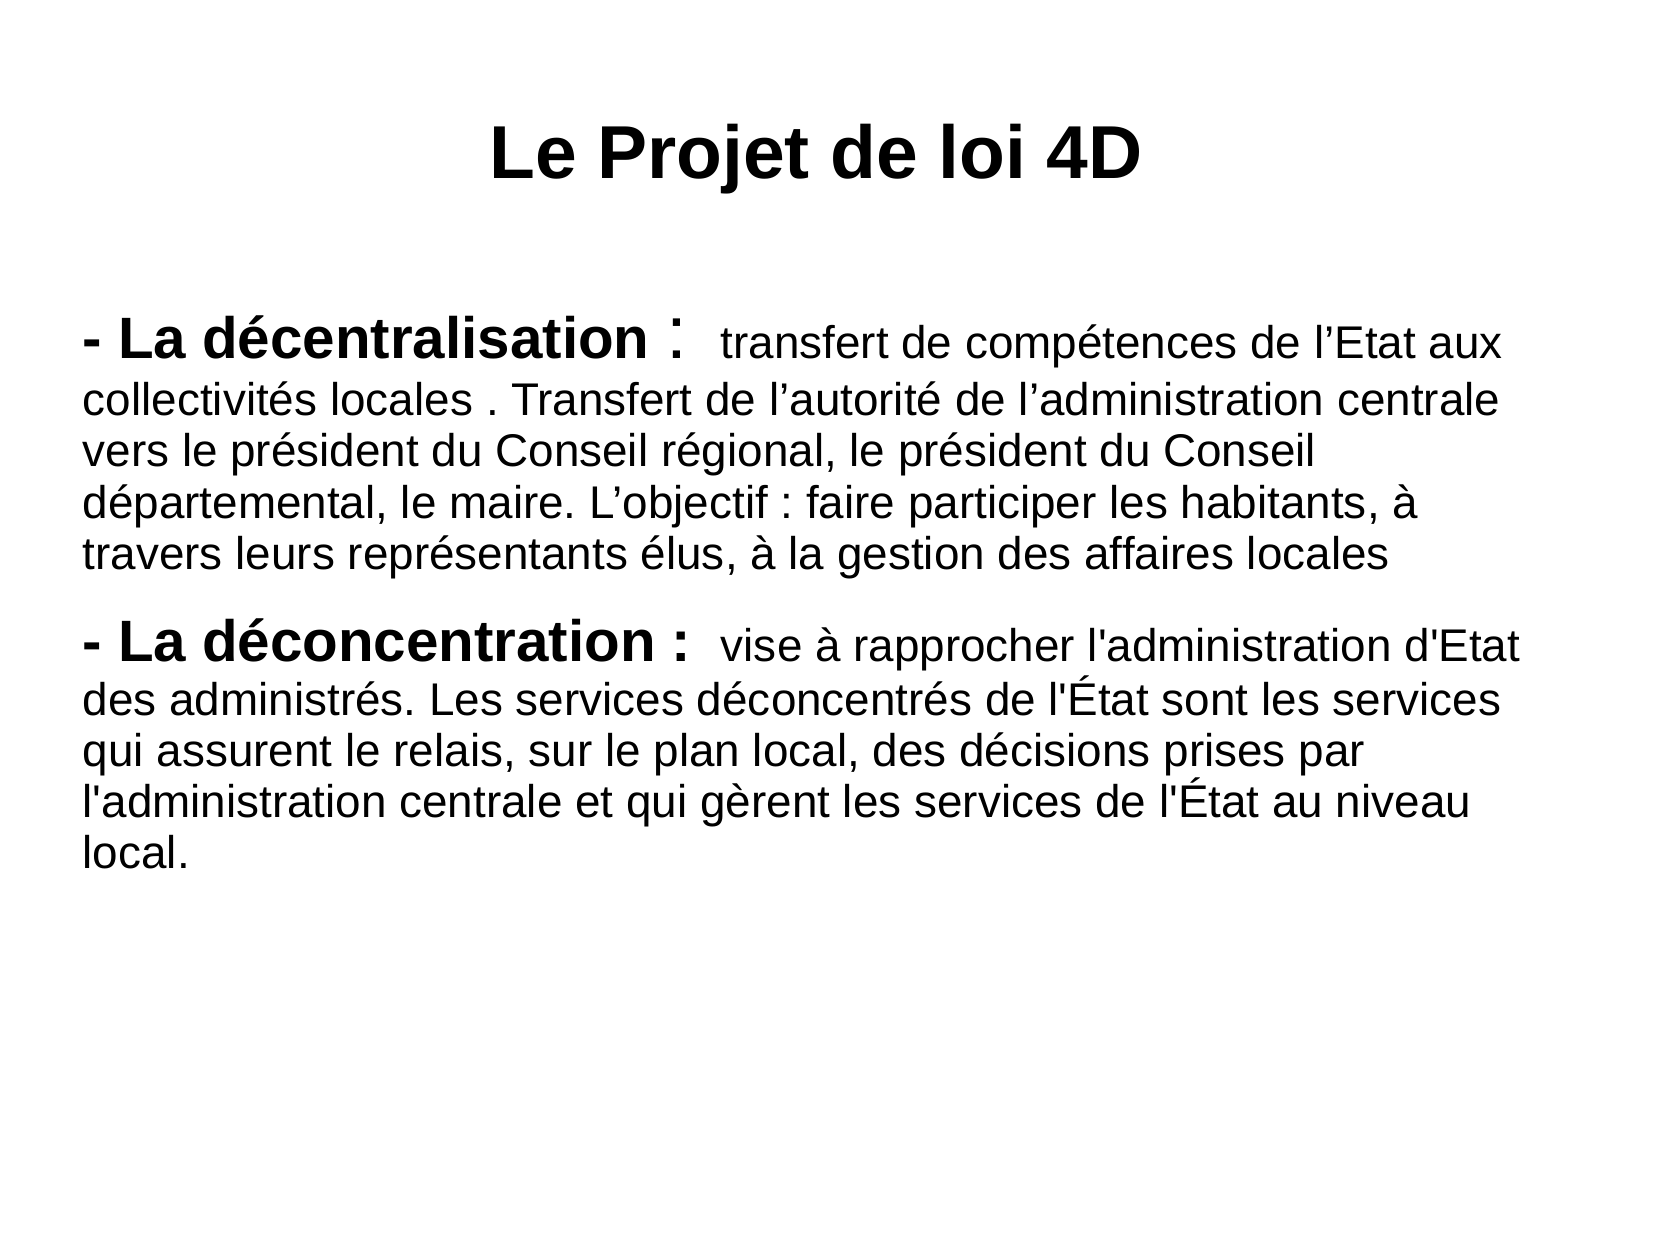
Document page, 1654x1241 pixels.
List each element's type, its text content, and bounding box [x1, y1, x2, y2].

title Le Projet de loi 4D [82, 49, 1571, 257]
list - La décentralisation : transfert de compétences de l’Etat aux collectivités locales . Transfert de l’autorité de l’administration centrale vers le président du Conseil régional, le président du Conseil départemental, le maire. L’objectif : faire participer les habitants, à travers leurs représentants élus, à la gestion des affaires locales - La déconcentration : vise à rapprocher l'administration d'Etat des administrés. Les services déconcentrés de l'État sont les services qui assurent le relais, sur le plan local, des décisions prises par l'administration centrale et qui gèrent les services de l'État au niveau local. [82, 290, 1571, 1109]
